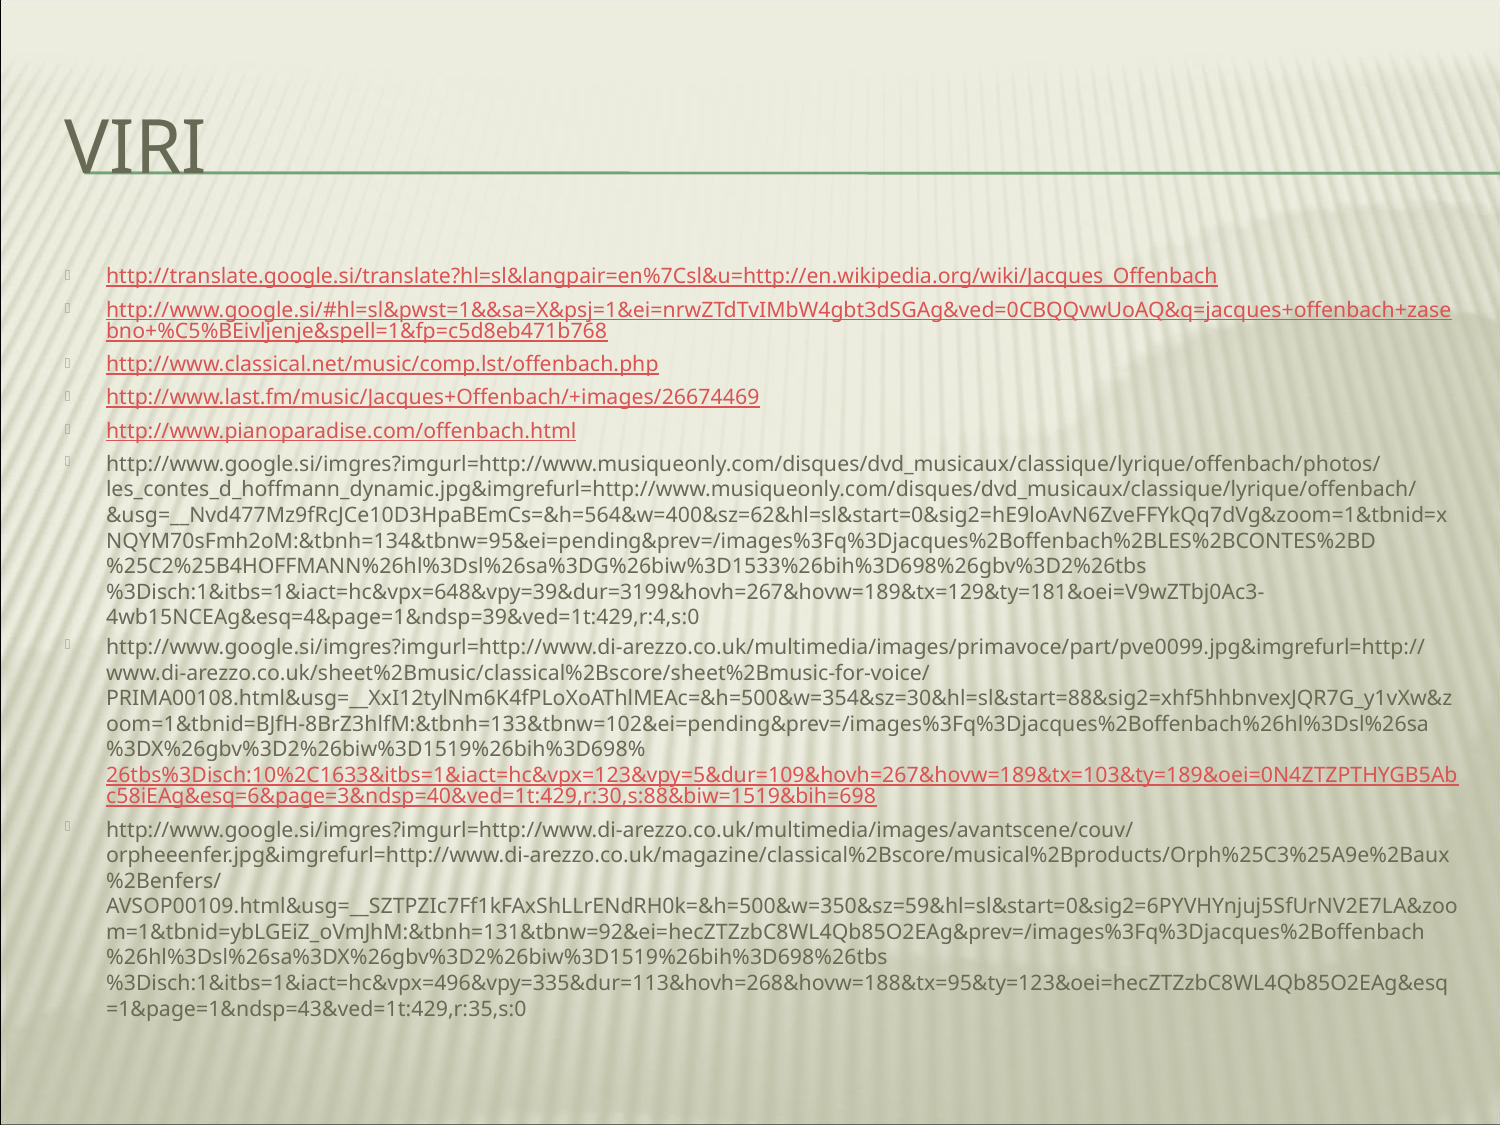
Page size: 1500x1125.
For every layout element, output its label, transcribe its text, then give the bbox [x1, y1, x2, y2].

picture [0, 0, 1500, 1125]
title VIRI [50, 75, 1475, 213]
list http://translate.google.si/translate?hl=sl&langpair=en%7Csl&u=http://en.wikipedia.org/wiki/Jacques_Offenbach http://www.google.si/#hl=sl&pwst=1&&sa=X&psj=1&ei=nrwZTdTvIMbW4gbt3dSGAg&ved=0CBQQvwUoAQ&q=jacques+offenbach+zasebno+%C5%BEivljenje&spell=1&fp=c5d8eb471b768 http://www.classical.net/music/comp.lst/offenbach.php http://www.last.fm/music/Jacques+Offenbach/+images/26674469 http://www.pianoparadise.com/offenbach.html http://www.google.si/imgres?imgurl=http://www.musiqueonly.com/disques/dvd_musicaux/classique/lyrique/offenbach/photos/les_contes_d_hoffmann_dynamic.jpg&imgrefurl=http://www.musiqueonly.com/disques/dvd_musicaux/classique/lyrique/offenbach/&usg=__Nvd477Mz9fRcJCe10D3HpaBEmCs=&h=564&w=400&sz=62&hl=sl&start=0&sig2=hE9loAvN6ZveFFYkQq7dVg&zoom=1&tbnid=xNQYM70sFmh2oM:&tbnh=134&tbnw=95&ei=pending&prev=/images%3Fq%3Djacques%2Boffenbach%2BLES%2BCONTES%2BD%25C2%25B4HOFFMANN%26hl%3Dsl%26sa%3DG%26biw%3D1533%26bih%3D698%26gbv%3D2%26tbs%3Disch:1&itbs=1&iact=hc&vpx=648&vpy=39&dur=3199&hovh=267&hovw=189&tx=129&ty=181&oei=V9wZTbj0Ac3-4wb15NCEAg&esq=4&page=1&ndsp=39&ved=1t:429,r:4,s:0 http://www.google.si/imgres?imgurl=http://www.di-arezzo.co.uk/multimedia/images/primavoce/part/pve0099.jpg&imgrefurl=http://www.di-arezzo.co.uk/sheet%2Bmusic/classical%2Bscore/sheet%2Bmusic-for-voice/PRIMA00108.html&usg=__XxI12tylNm6K4fPLoXoAThlMEAc=&h=500&w=354&sz=30&hl=sl&start=88&sig2=xhf5hhbnvexJQR7G_y1vXw&zoom=1&tbnid=BJfH-8BrZ3hlfM:&tbnh=133&tbnw=102&ei=pending&prev=/images%3Fq%3Djacques%2Boffenbach%26hl%3Dsl%26sa%3DX%26gbv%3D2%26biw%3D1519%26bih%3D698%26tbs%3Disch:10%2C1633&itbs=1&iact=hc&vpx=123&vpy=5&dur=109&hovh=267&hovw=189&tx=103&ty=189&oei=0N4ZTZPTHYGB5Abc58iEAg&esq=6&page=3&ndsp=40&ved=1t:429,r:30,s:88&biw=1519&bih=698 http://www.google.si/imgres?imgurl=http://www.di-arezzo.co.uk/multimedia/images/avantscene/couv/orpheeenfer.jpg&imgrefurl=http://www.di-arezzo.co.uk/magazine/classical%2Bscore/musical%2Bproducts/Orph%25C3%25A9e%2Baux%2Benfers/AVSOP00109.html&usg=__SZTPZIc7Ff1kFAxShLLrENdRH0k=&h=500&w=350&sz=59&hl=sl&start=0&sig2=6PYVHYnjuj5SfUrNV2E7LA&zoom=1&tbnid=ybLGEiZ_oVmJhM:&tbnh=131&tbnw=92&ei=hecZTZzbC8WL4Qb85O2EAg&prev=/images%3Fq%3Djacques%2Boffenbach%26hl%3Dsl%26sa%3DX%26gbv%3D2%26biw%3D1519%26bih%3D698%26tbs%3Disch:1&itbs=1&iact=hc&vpx=496&vpy=335&dur=113&hovh=268&hovw=188&tx=95&ty=123&oei=hecZTZzbC8WL4Qb85O2EAg&esq=1&page=1&ndsp=43&ved=1t:429,r:35,s:0 [50, 254, 1475, 998]
